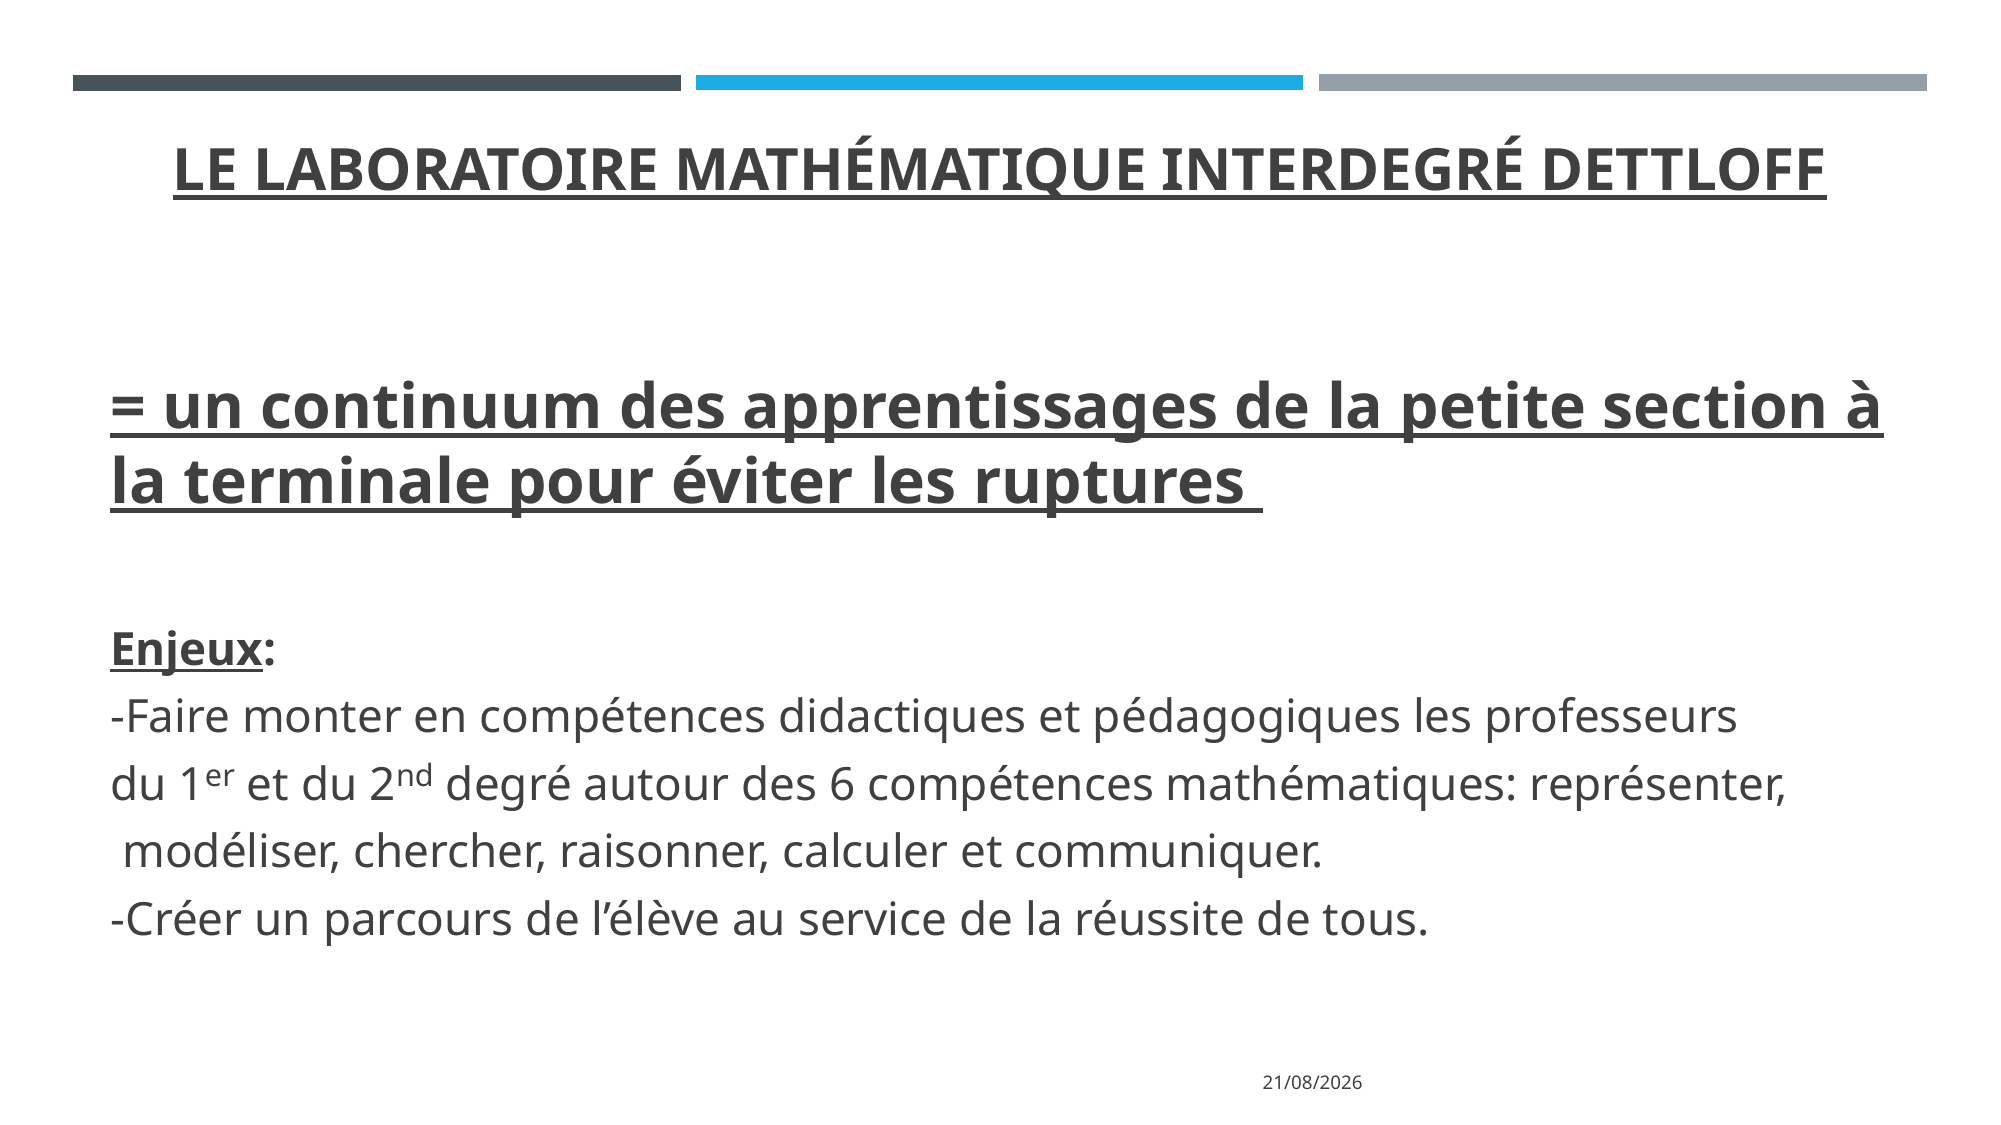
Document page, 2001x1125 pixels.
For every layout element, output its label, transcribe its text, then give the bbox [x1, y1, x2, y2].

title Le laboratoire mathématique interdegré dettloff [95, 115, 1905, 211]
text_box 21/10/2021 [1247, 1053, 1715, 1114]
list = un continuum des apprentissages de la petite section à la terminale pour éviter les ruptures Enjeux: -Faire monter en compétences didactiques et pédagogiques les professeurs du 1er et du 2nd degré autour des 6 compétences mathématiques: représenter, modéliser, chercher, raisonner, calculer et communiquer. -Créer un parcours de l’élève au service de la réussite de tous. [95, 266, 1905, 1074]
